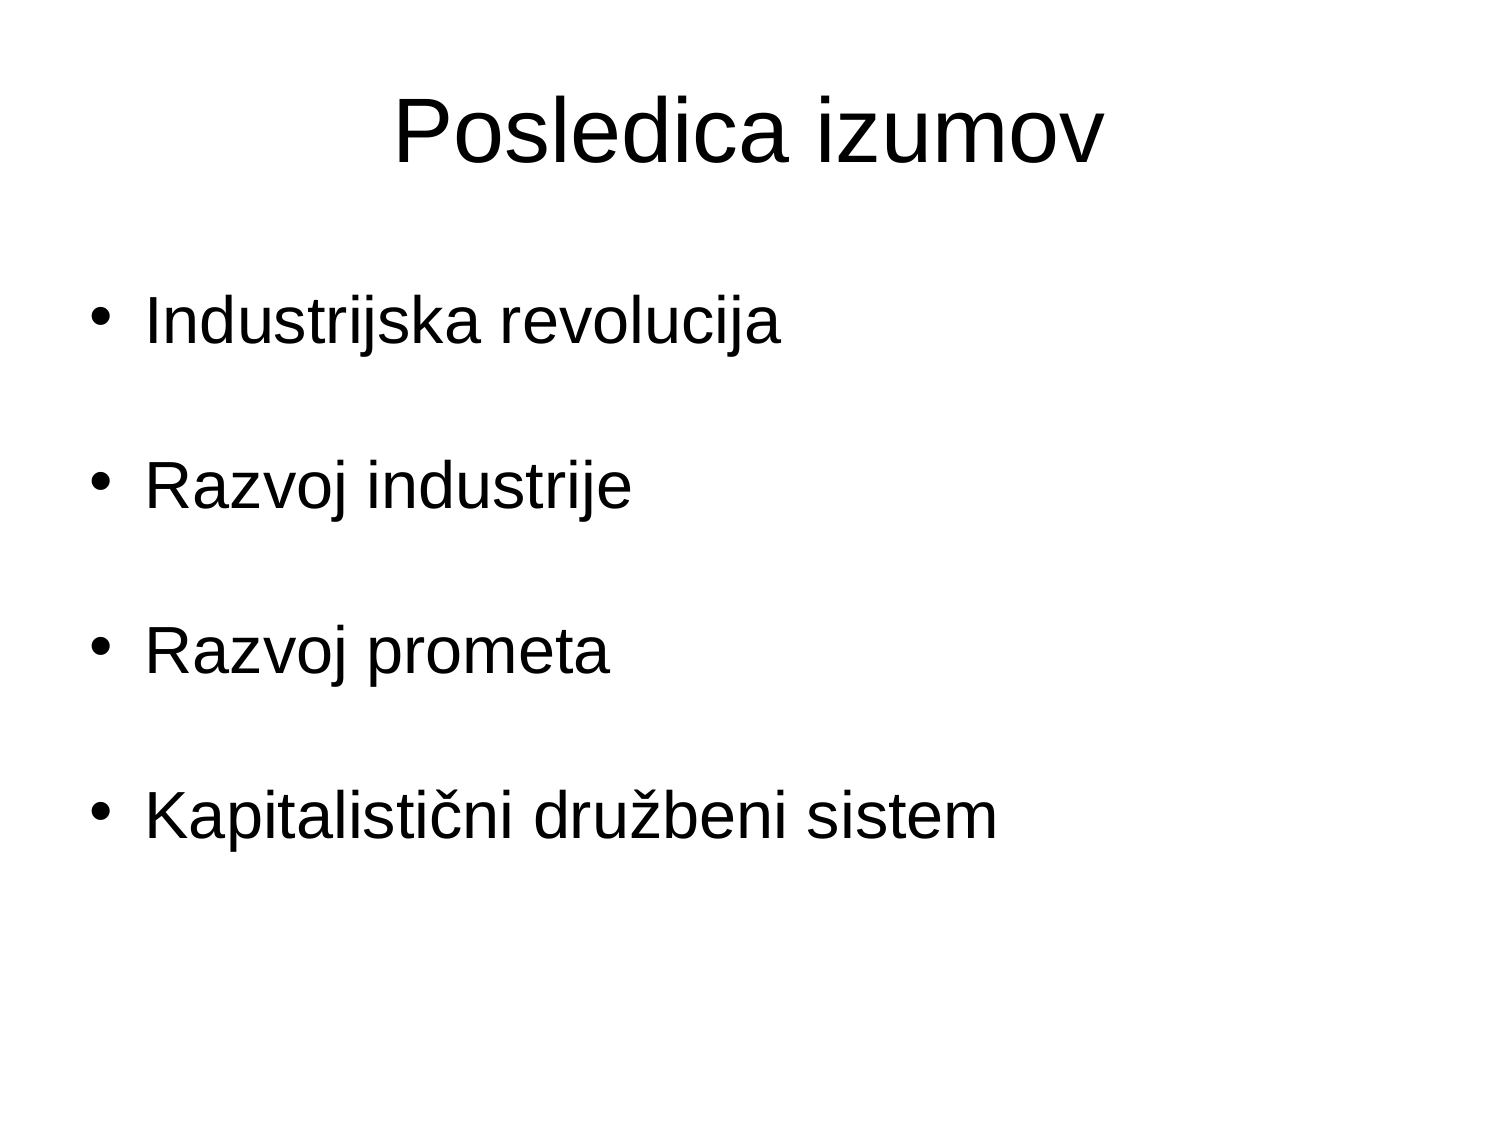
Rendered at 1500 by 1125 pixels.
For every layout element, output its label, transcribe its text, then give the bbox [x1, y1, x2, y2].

list Industrijska revolucija Razvoj industrije Razvoj prometa Kapitalistični družbeni sistem [75, 290, 1424, 1005]
title Posledica izumov [75, 21, 1424, 257]
